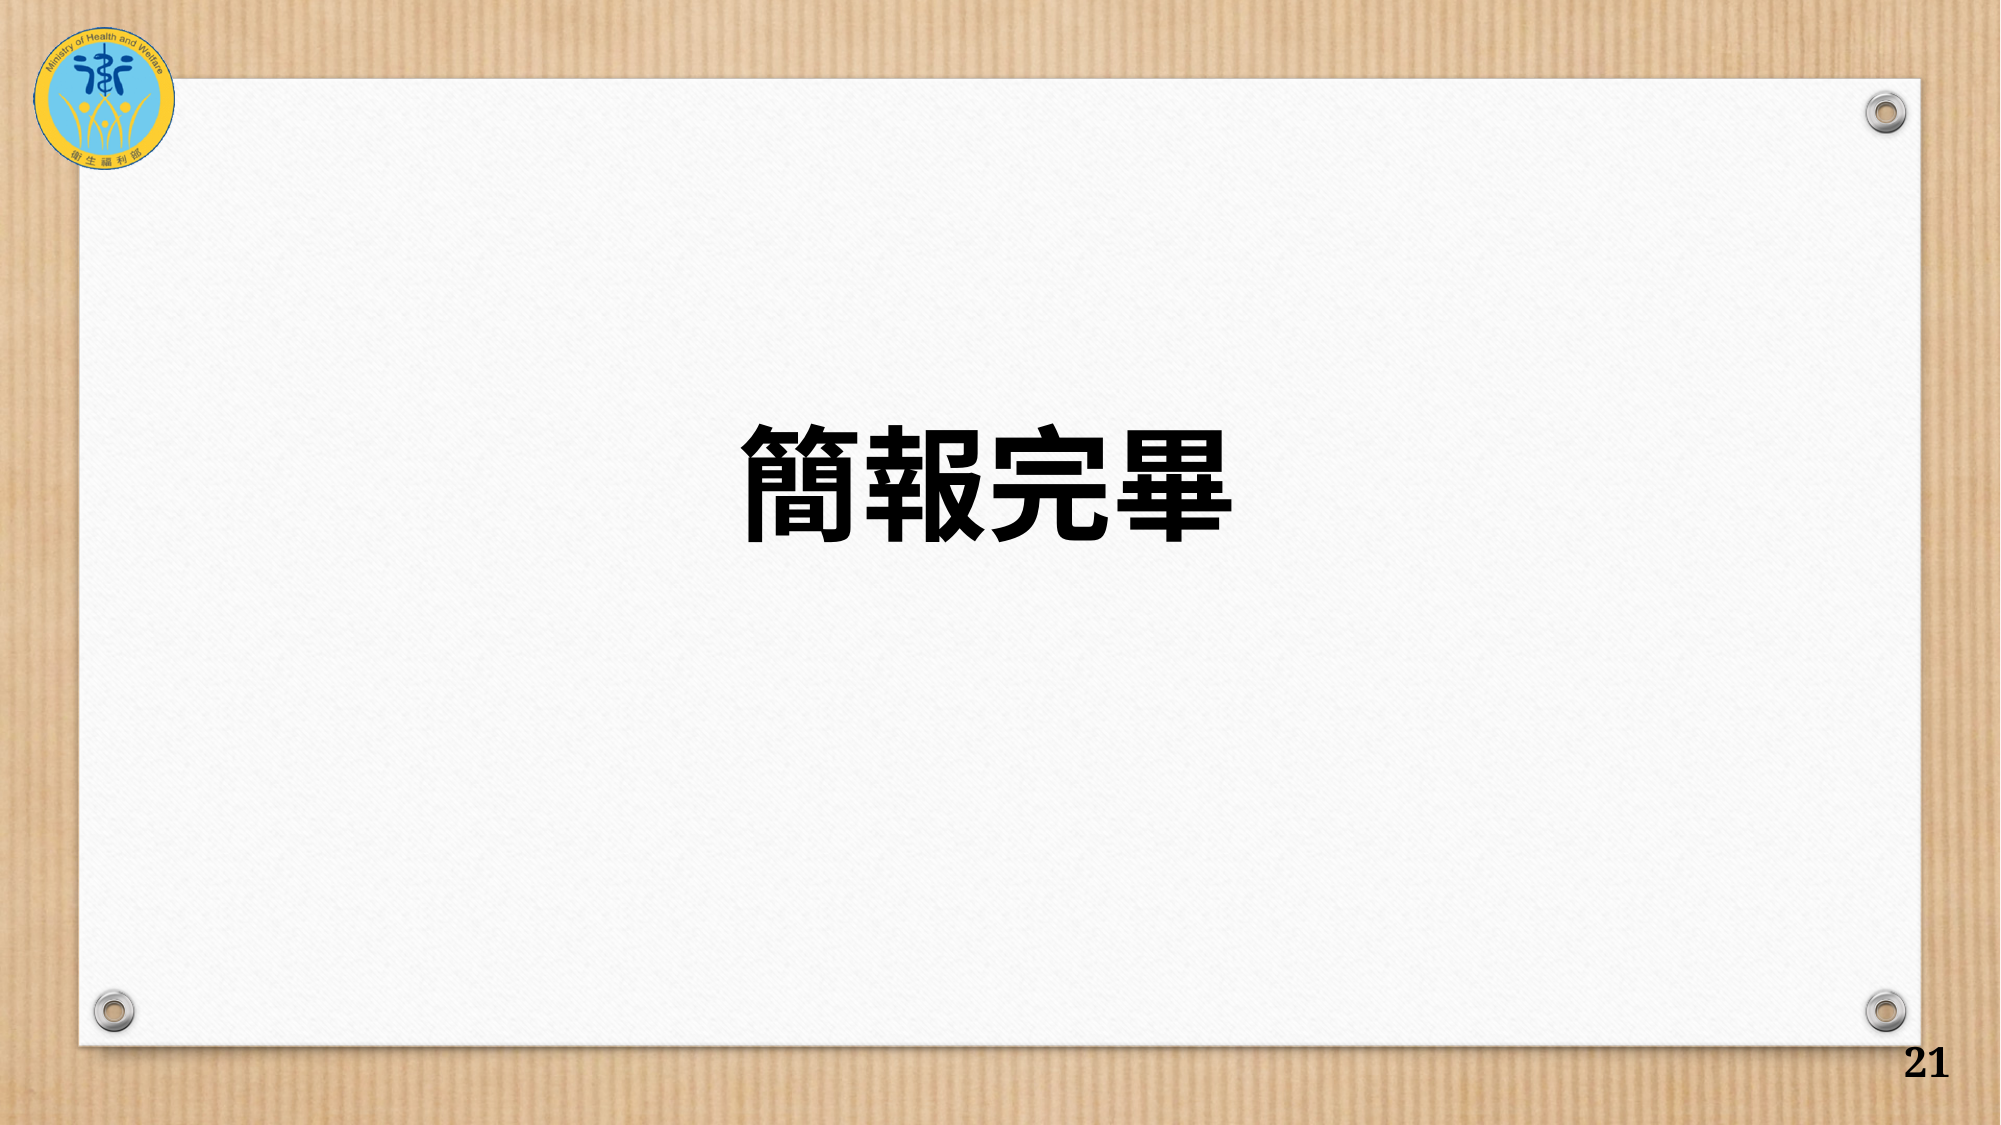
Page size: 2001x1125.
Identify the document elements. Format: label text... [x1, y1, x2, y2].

picture [0, 0, 2001, 1125]
text_box 簡報完畢 [722, 398, 1723, 564]
slide_number <編號> [1876, 1040, 1966, 1087]
